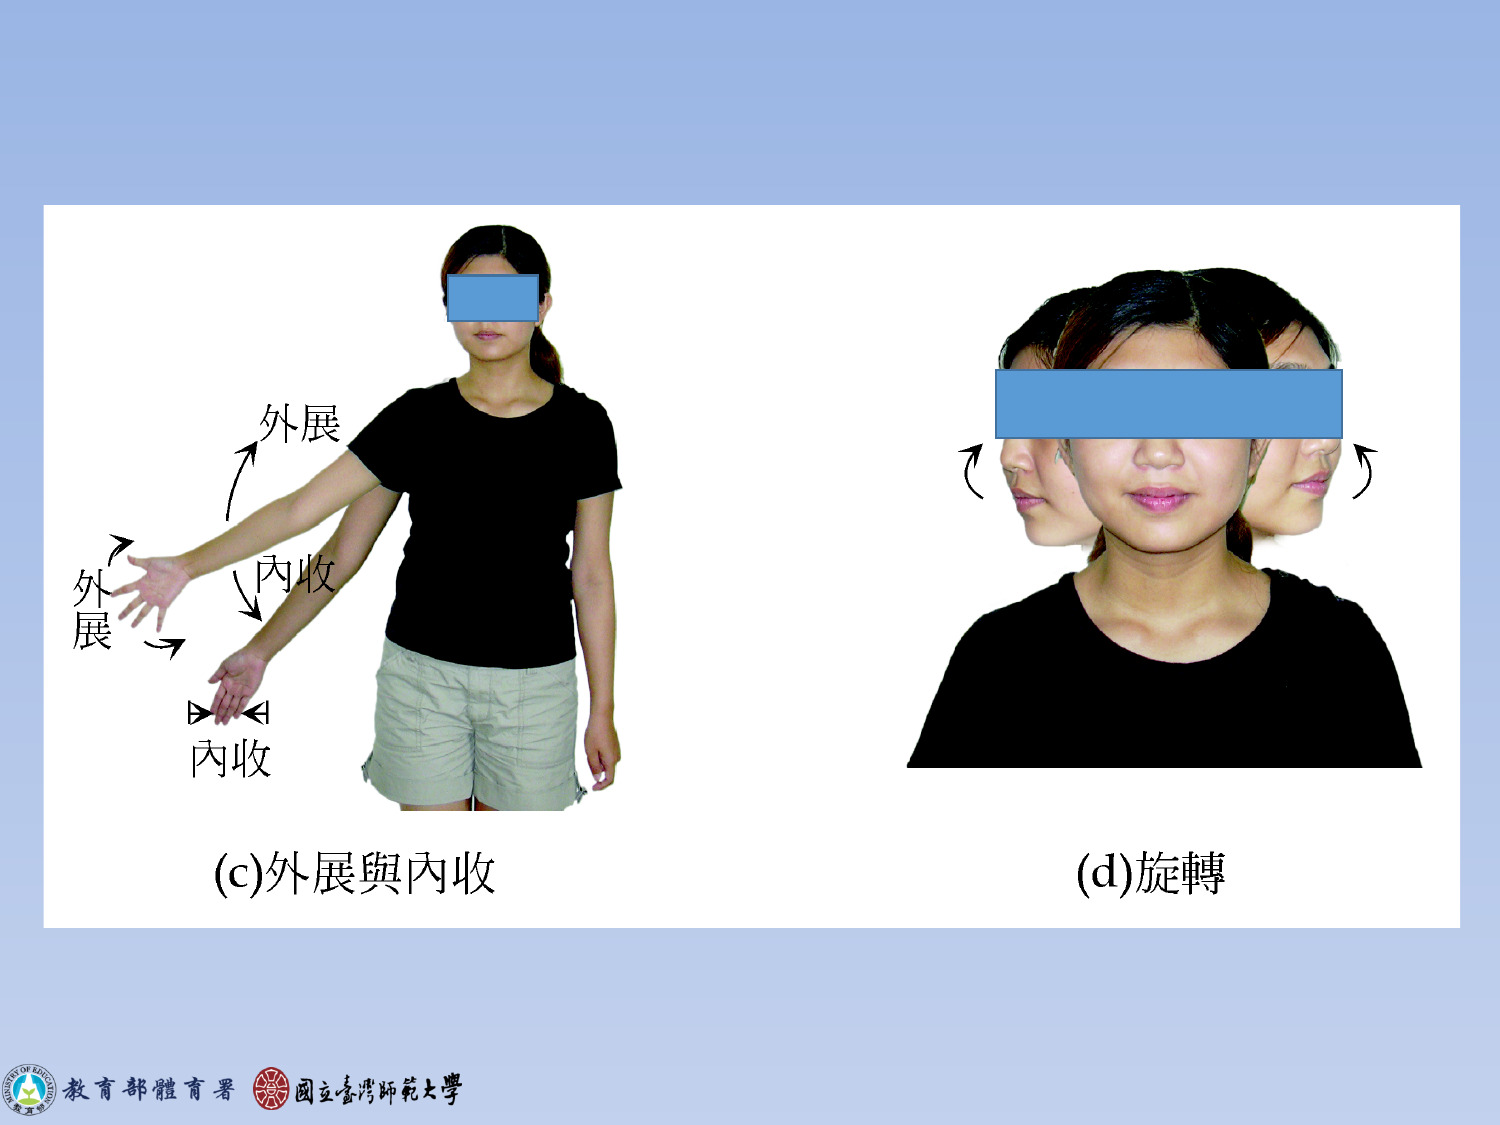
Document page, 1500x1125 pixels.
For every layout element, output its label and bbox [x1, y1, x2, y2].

text_box [448, 275, 538, 321]
picture [43, 205, 1461, 928]
text_box [996, 370, 1342, 438]
